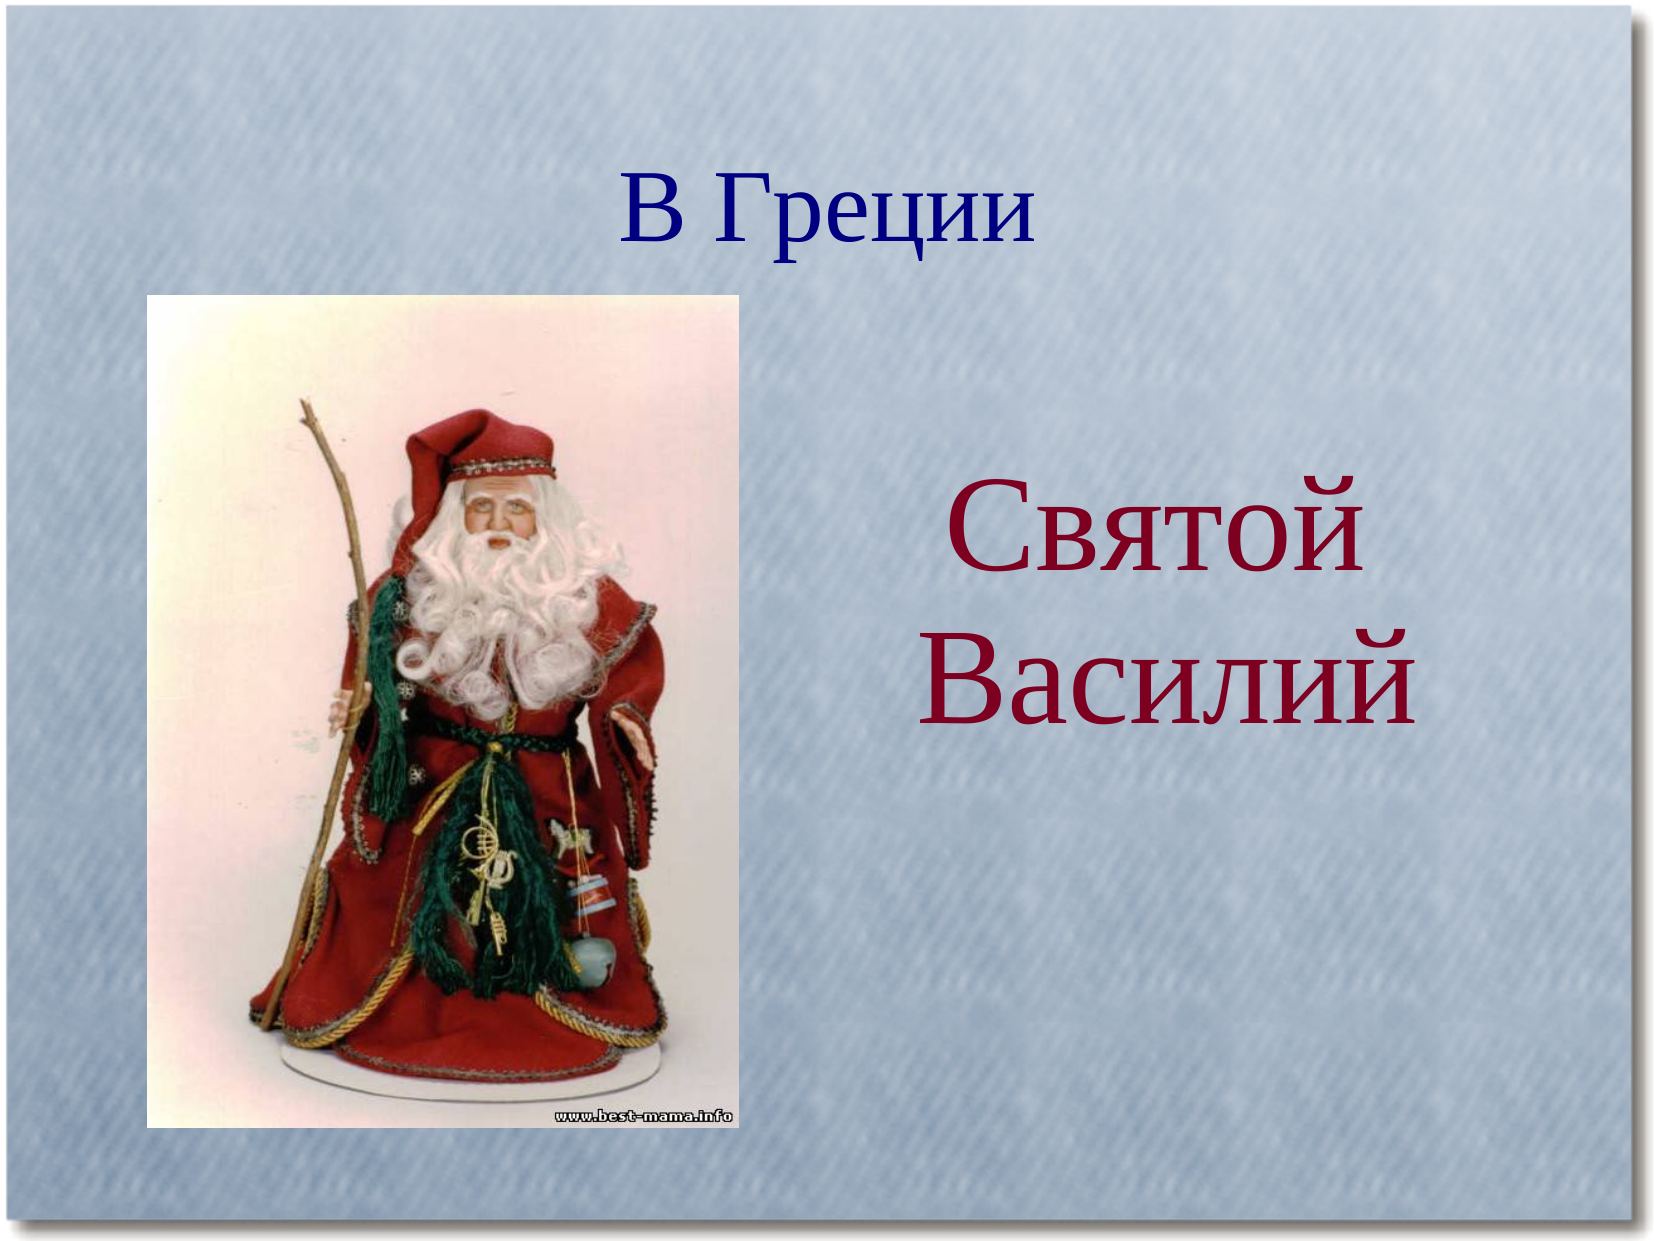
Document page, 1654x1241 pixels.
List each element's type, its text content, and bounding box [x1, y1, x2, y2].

picture [0, 0, 1654, 1241]
list Святой Василий [845, 344, 1535, 1127]
title В Греции [121, 102, 1534, 310]
